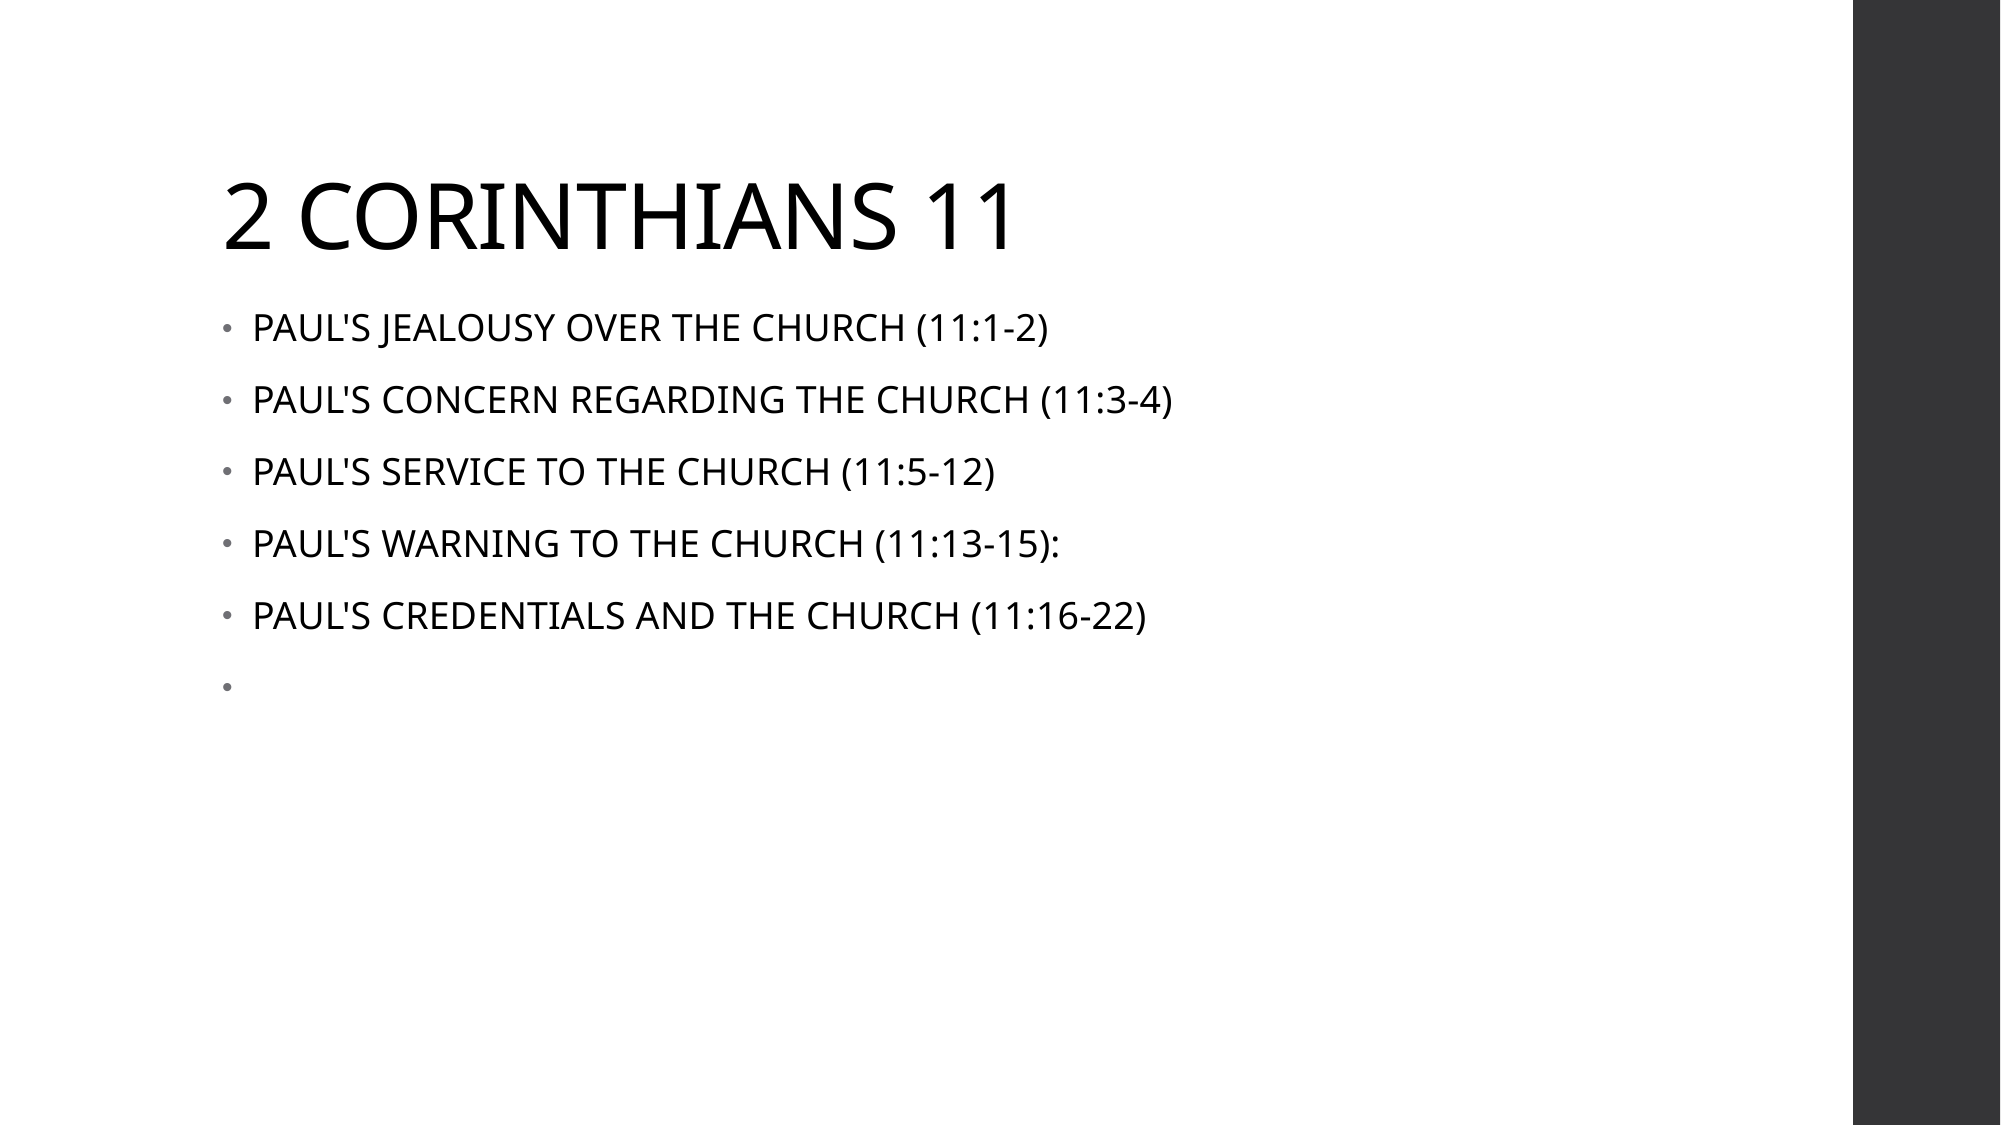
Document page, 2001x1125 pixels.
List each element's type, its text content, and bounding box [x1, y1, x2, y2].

title 2 CORINTHIANS 11 [206, 60, 1797, 278]
list PAUL'S JEALOUSY OVER THE CHURCH (11:1-2) PAUL'S CONCERN REGARDING THE CHURCH (11:3-4) PAUL'S SERVICE TO THE CHURCH (11:5-12) PAUL'S WARNING TO THE CHURCH (11:13-15): PAUL'S CREDENTIALS AND THE CHURCH (11:16-22) [206, 299, 1617, 1014]
